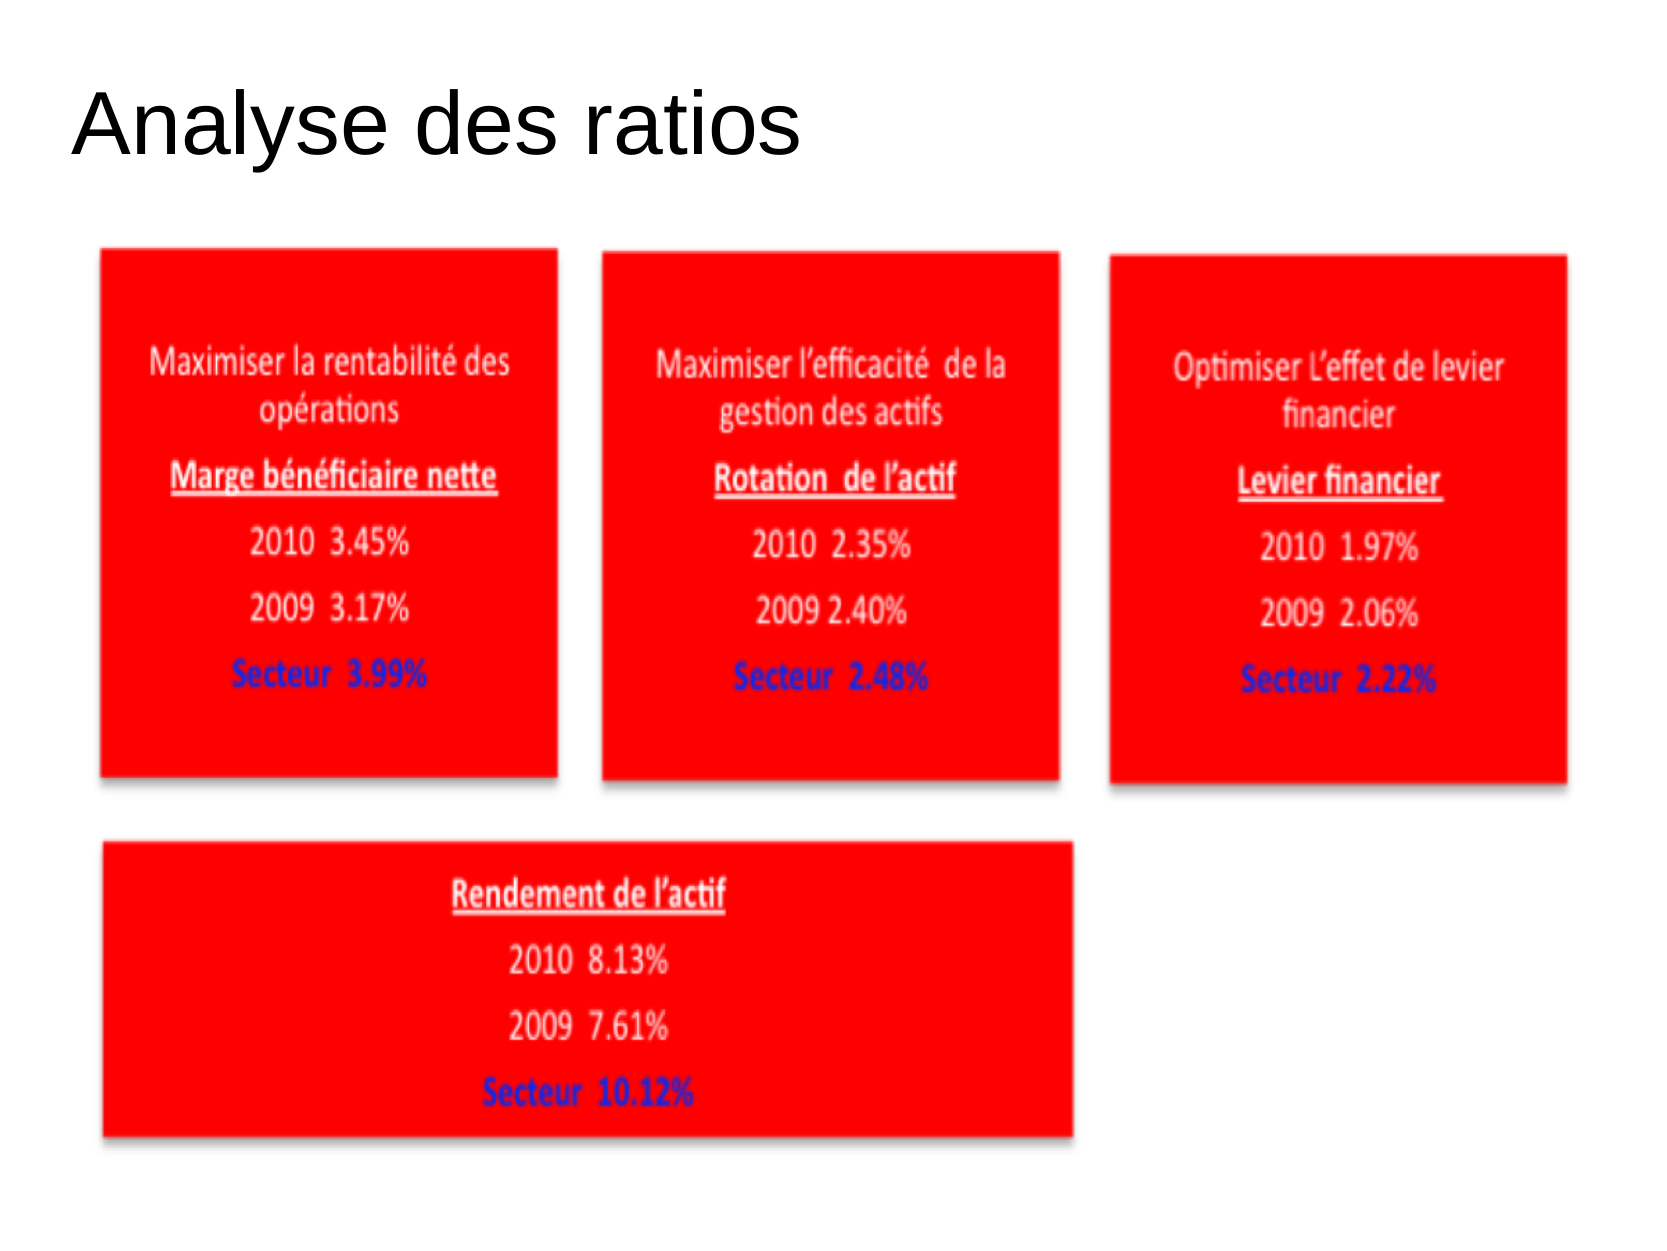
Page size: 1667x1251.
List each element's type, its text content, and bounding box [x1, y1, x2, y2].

title Analyse des ratios [71, 72, 1657, 222]
picture [83, 233, 1584, 1169]
